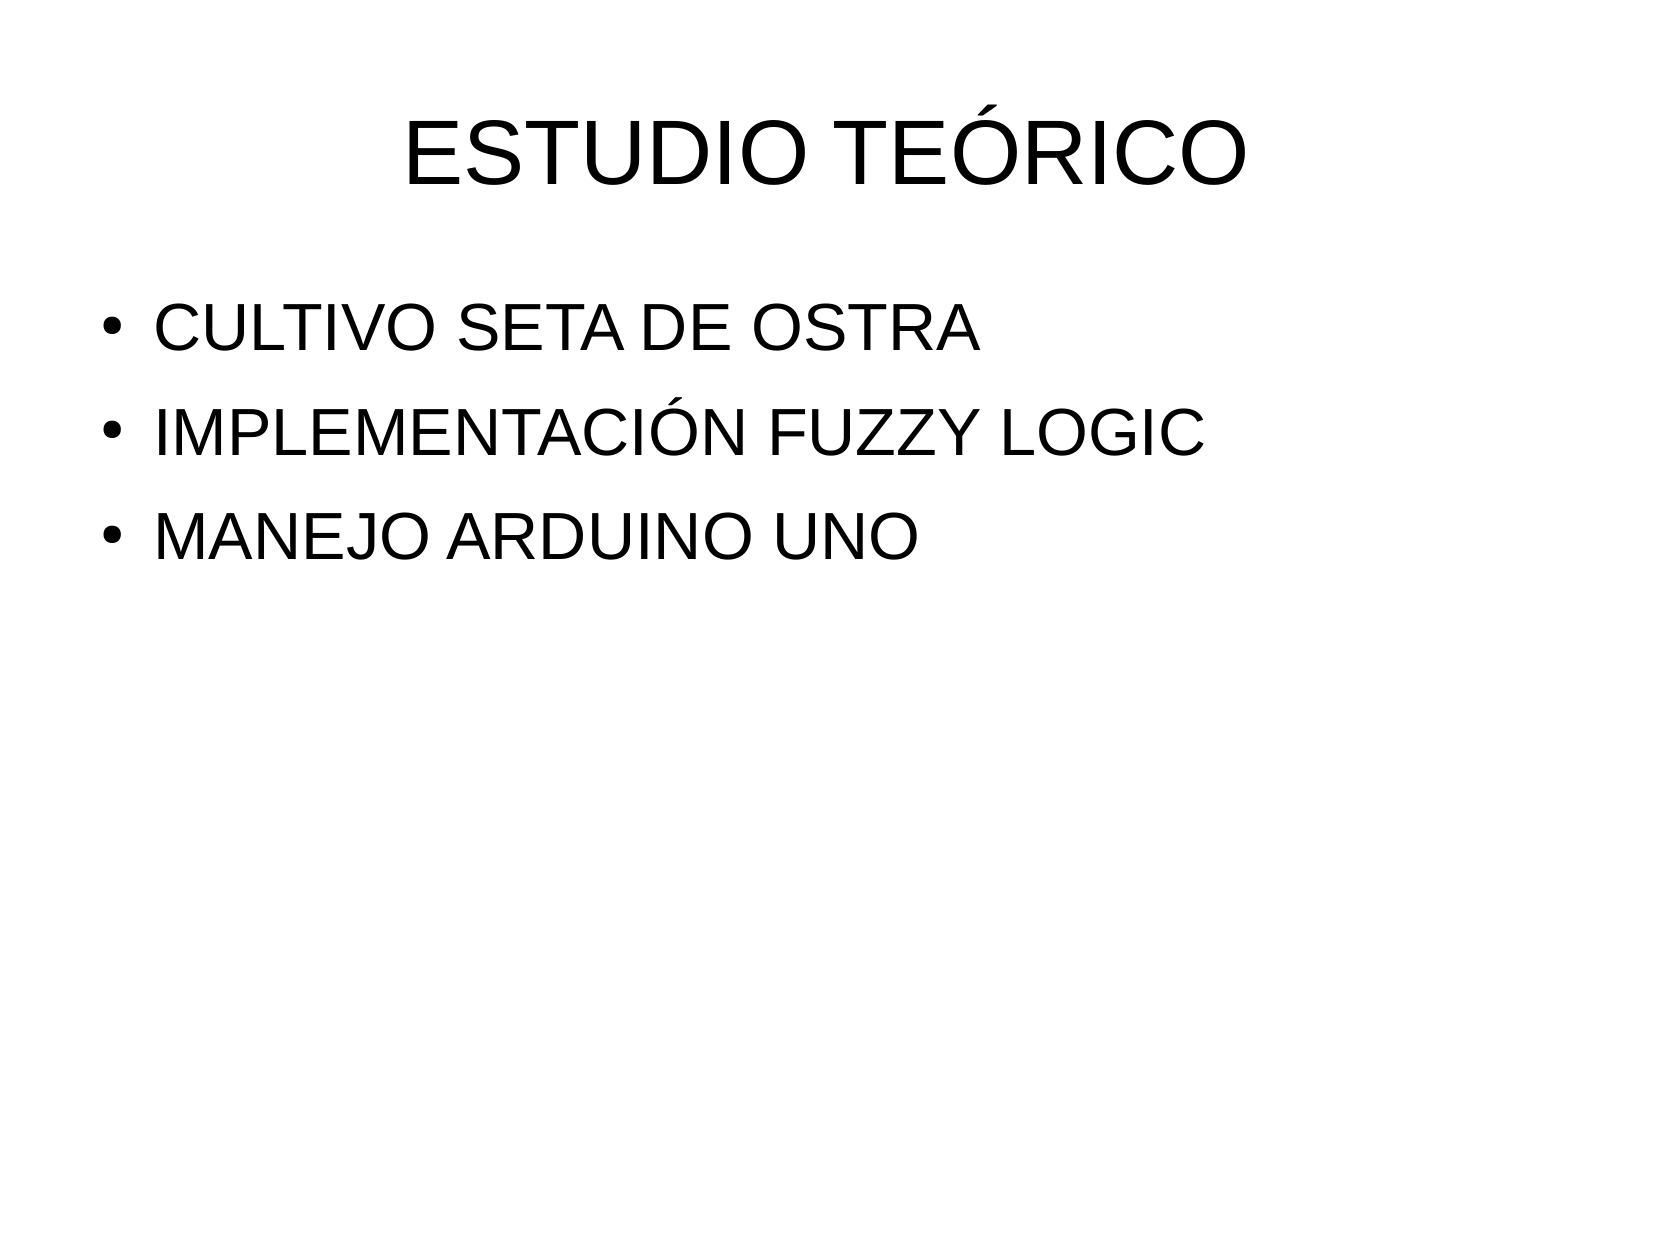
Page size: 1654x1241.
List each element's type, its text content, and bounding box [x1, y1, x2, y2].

title ESTUDIO TEÓRICO [82, 49, 1571, 257]
list CULTIVO SETA DE OSTRA IMPLEMENTACIÓN FUZZY LOGIC MANEJO ARDUINO UNO [82, 290, 1571, 1010]
